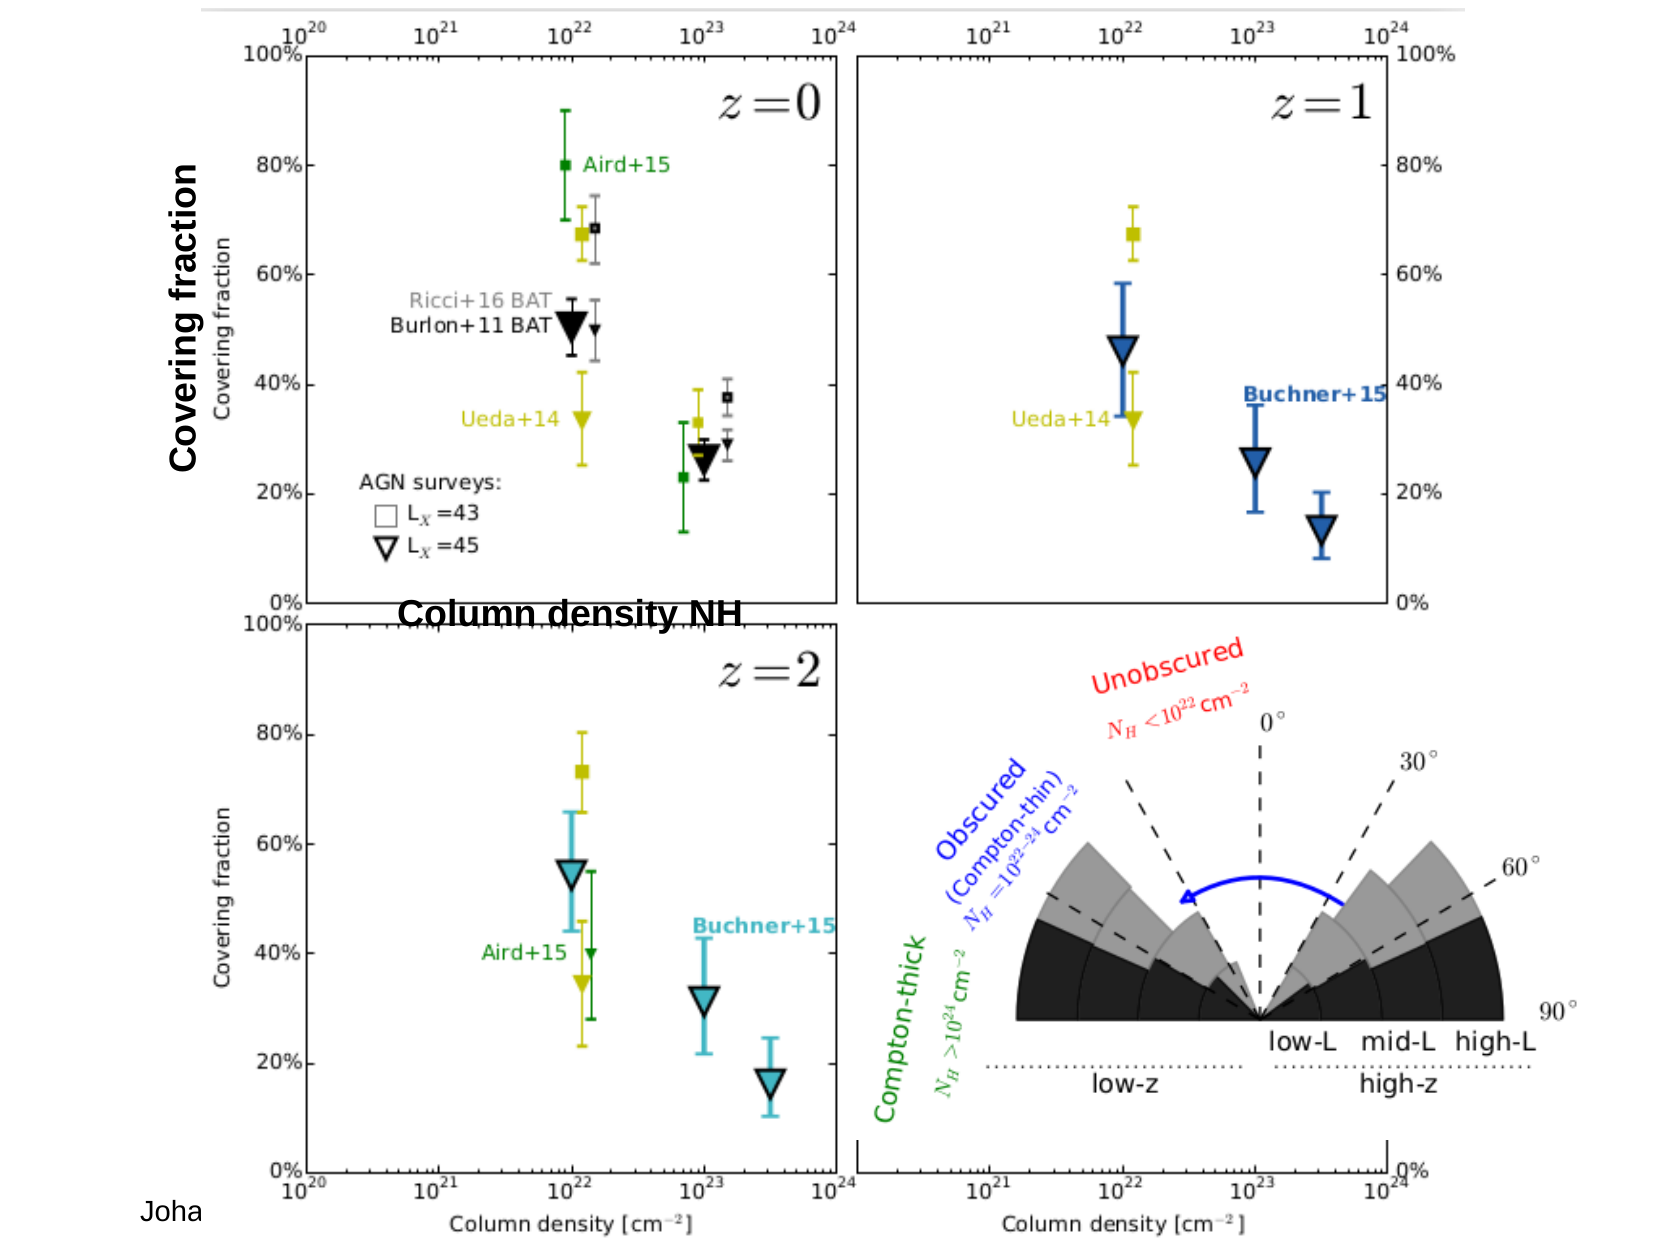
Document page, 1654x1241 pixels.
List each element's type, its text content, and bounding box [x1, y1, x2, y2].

text_box Covering fraction [154, 63, 212, 574]
text_box Column density NH [315, 585, 826, 642]
picture [201, 8, 1593, 1241]
